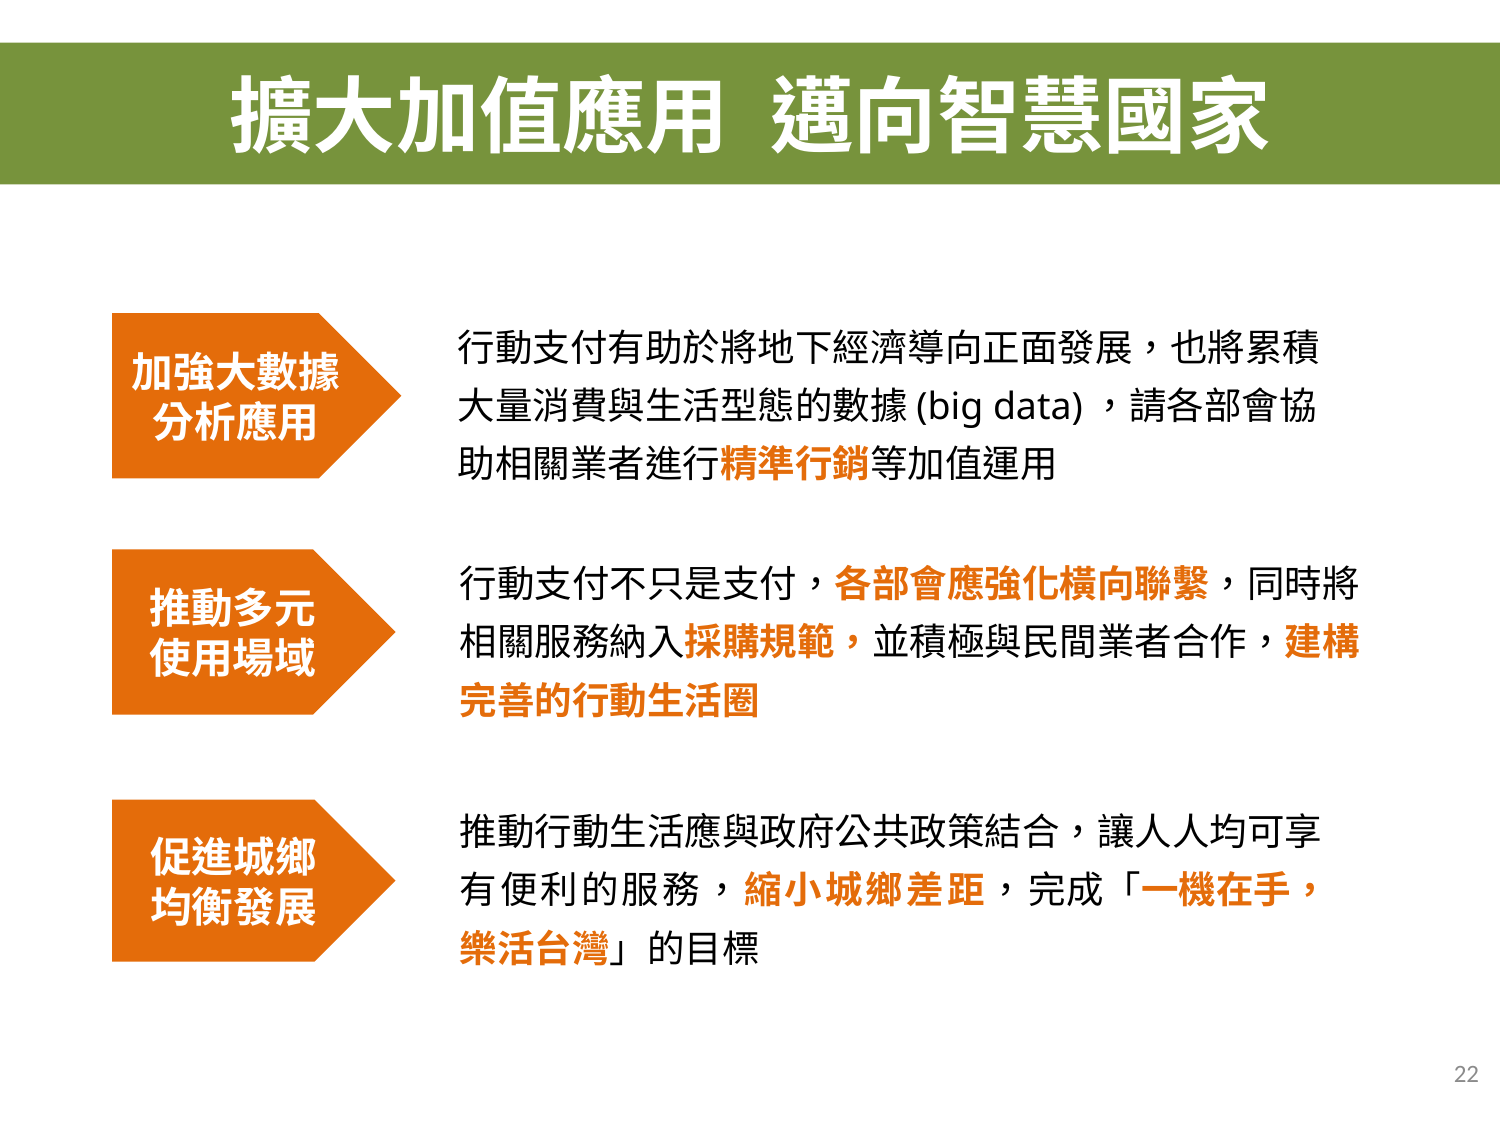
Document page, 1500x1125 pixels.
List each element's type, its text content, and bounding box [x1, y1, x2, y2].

text_box 加強大數據分析應用 [112, 313, 398, 479]
text_box 行動支付有助於將地下經濟導向正面發展，也將累積大量消費與生活型態的數據(big data)，請各部會協助相關業者進行精準行銷等加值運用 [398, 302, 1365, 493]
text_box 推動行動生活應與政府公共政策結合，讓人人均可享有便利的服務，縮小城鄉差距，完成「一機在手，樂活台灣」的目標 [400, 786, 1365, 978]
text_box 推動多元 使用場域 [112, 549, 396, 715]
text_box 促進城鄉 均衡發展 [112, 799, 396, 962]
text_box 行動支付不只是支付，各部會應強化橫向聯繫，同時將相關服務納入採購規範，並積極與民間業者合作，建構完善的行動生活圈 [400, 538, 1400, 730]
slide_number <編號> [1144, 1042, 1495, 1103]
text_box 擴大加值應用 邁向智慧國家 [0, 42, 1500, 185]
